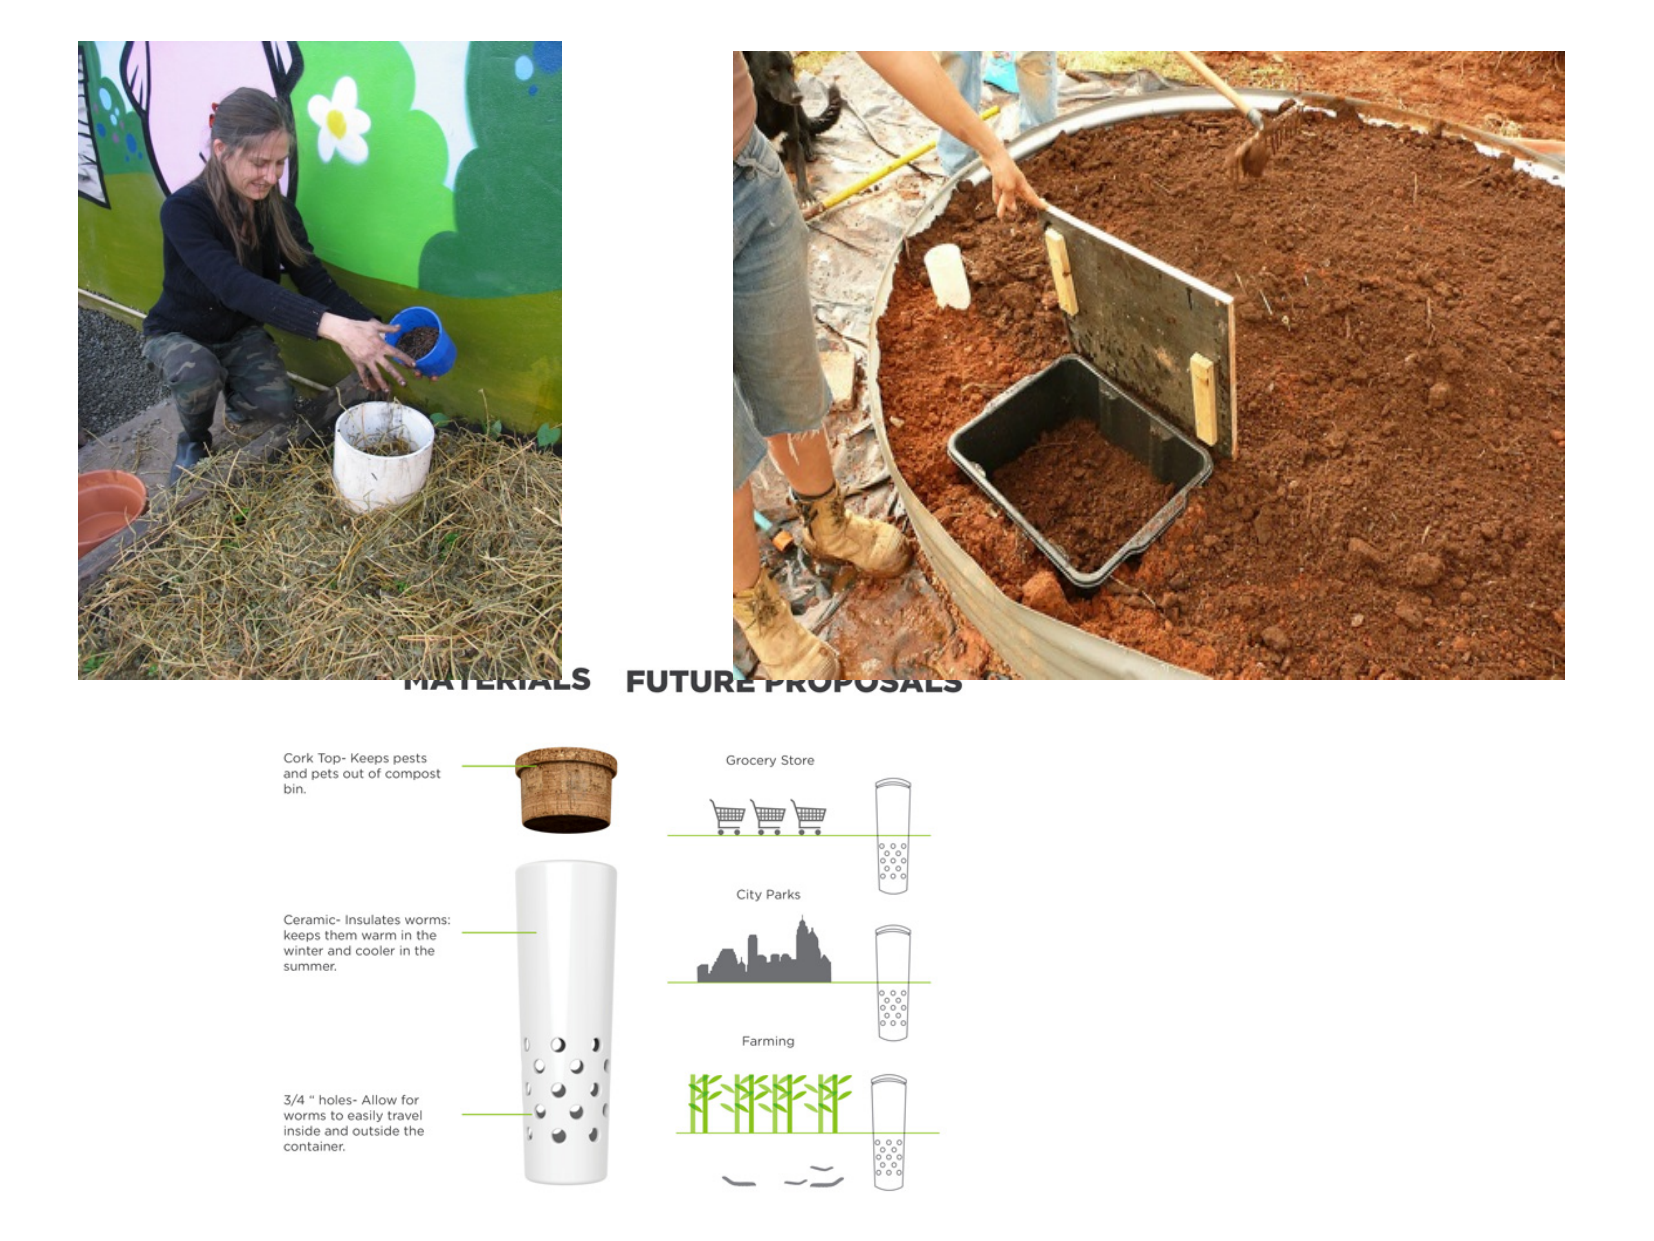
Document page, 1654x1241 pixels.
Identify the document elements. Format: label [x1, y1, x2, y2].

picture [78, 41, 1565, 1211]
